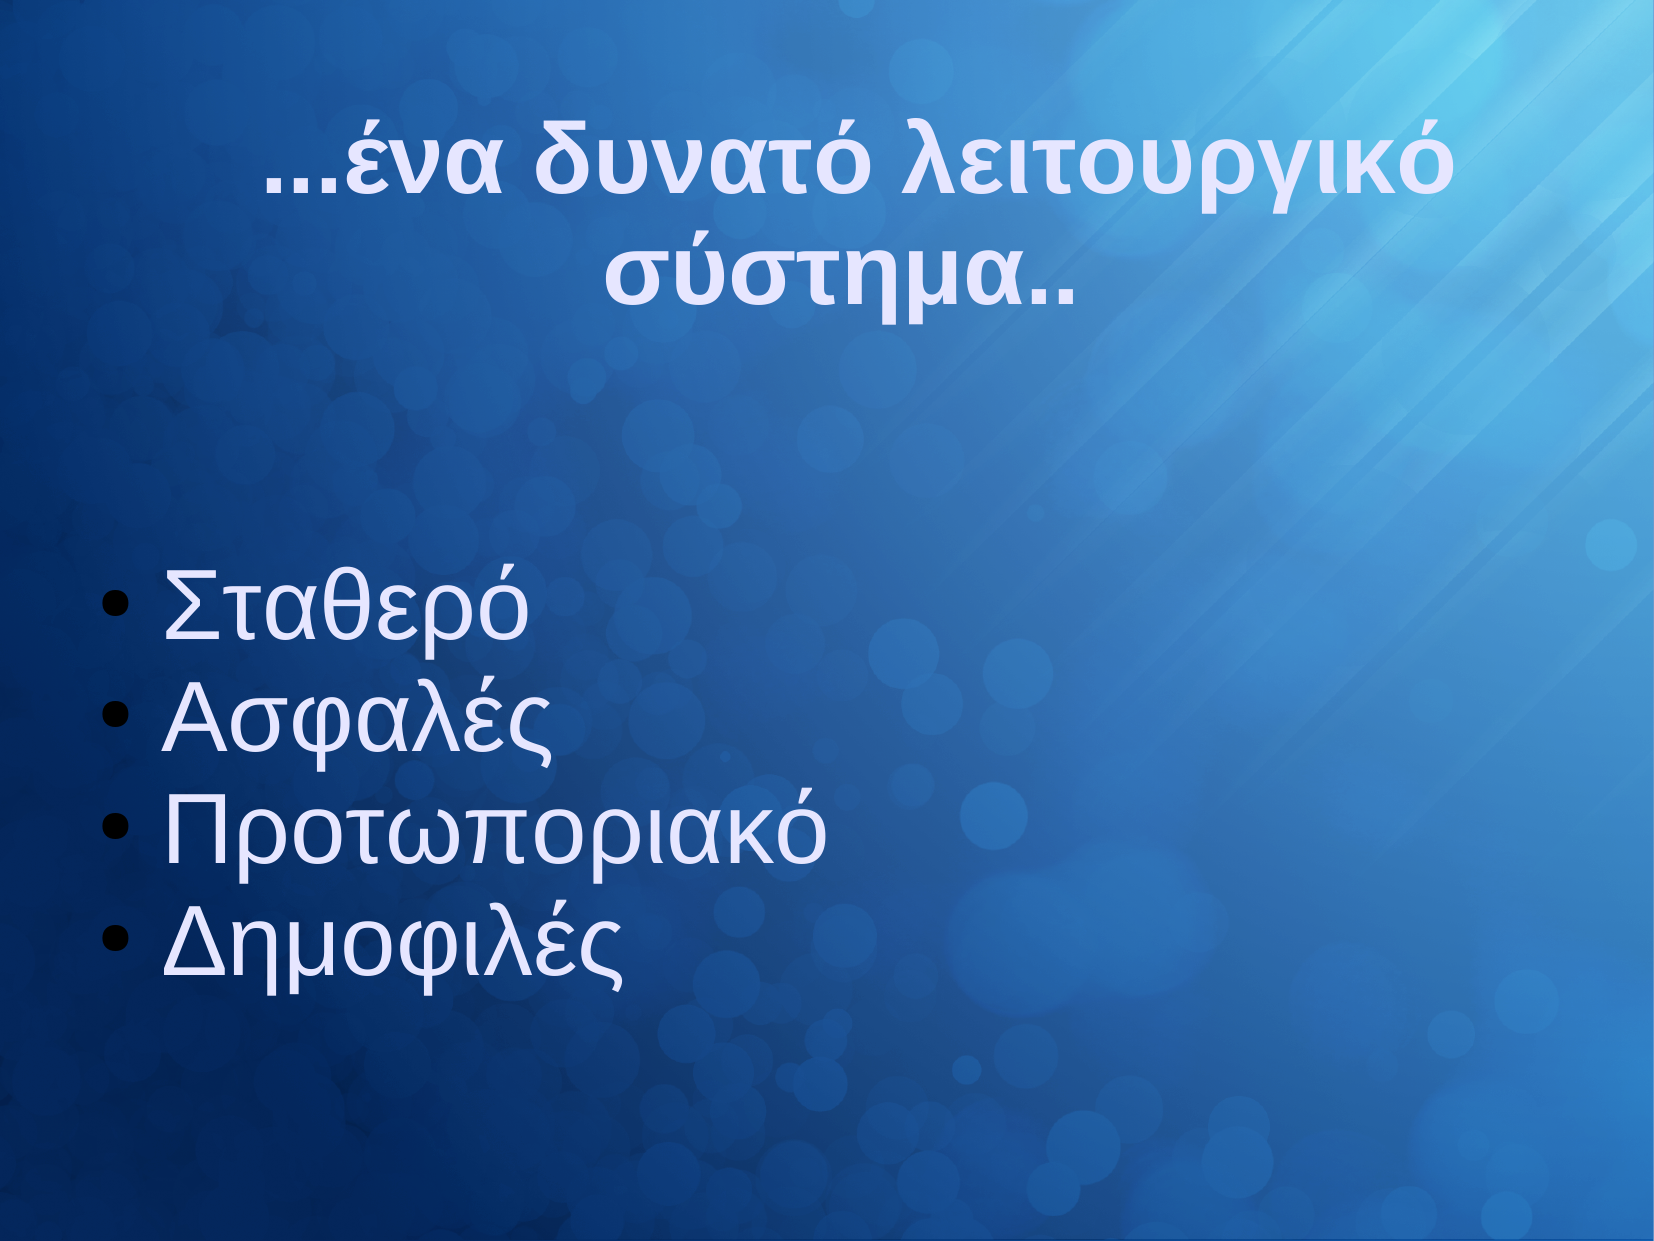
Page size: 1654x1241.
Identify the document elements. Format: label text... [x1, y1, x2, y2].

picture [0, 0, 1654, 1241]
subtitle ...ένα δυνατό λειτουργικό σύστημα.. Σταθερό Ασφαλές Προτωποριακό Δημοφιλές [97, 92, 1586, 1007]
